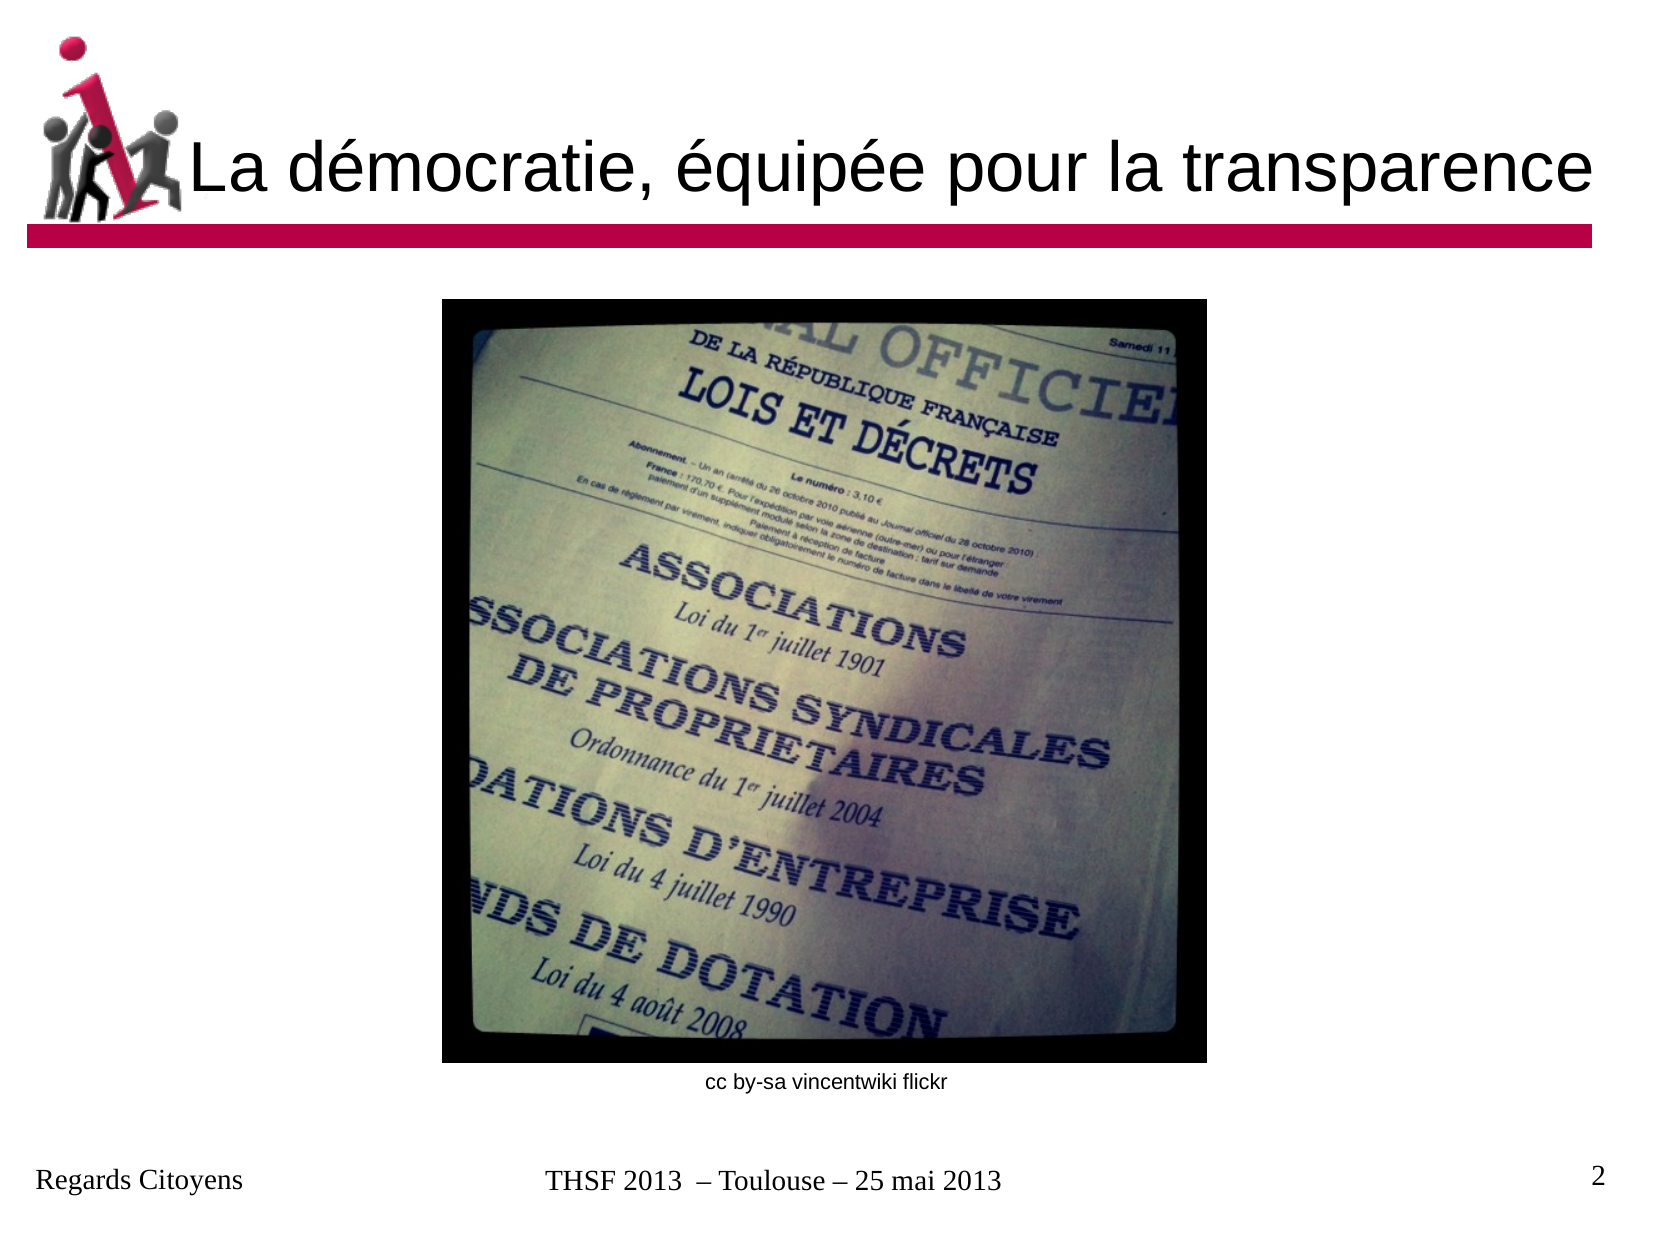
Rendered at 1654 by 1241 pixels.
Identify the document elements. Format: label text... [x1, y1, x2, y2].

picture [27, 31, 208, 224]
text_box cc by-sa vincentwiki flickr [442, 1062, 1211, 1103]
title La démocratie, équipée pour la transparence [188, 70, 1601, 264]
picture [442, 299, 1207, 1062]
